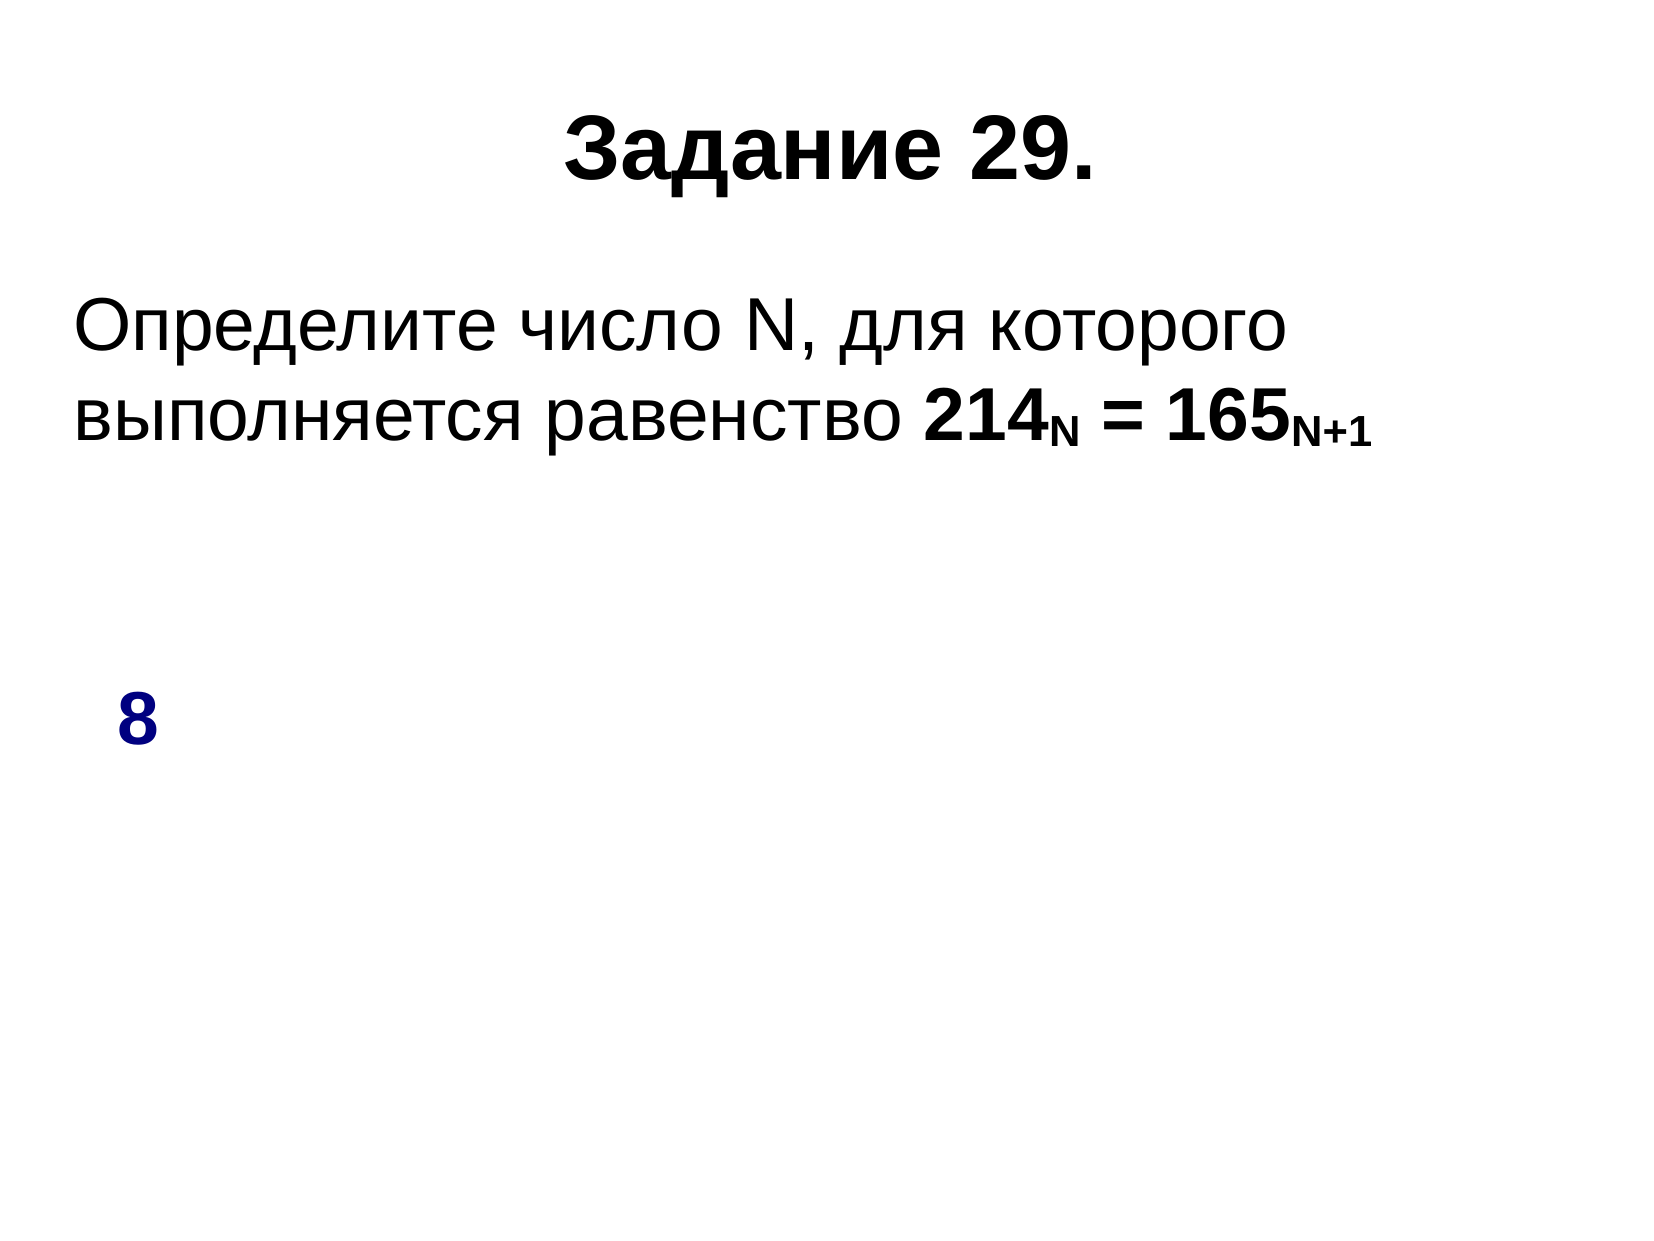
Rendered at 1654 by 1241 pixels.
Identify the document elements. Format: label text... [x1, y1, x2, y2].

title Задание 29. [82, 68, 1571, 268]
text_box Определите число N, для которого выполняется равенство 214N = 165N+1 8 [58, 268, 1609, 1194]
